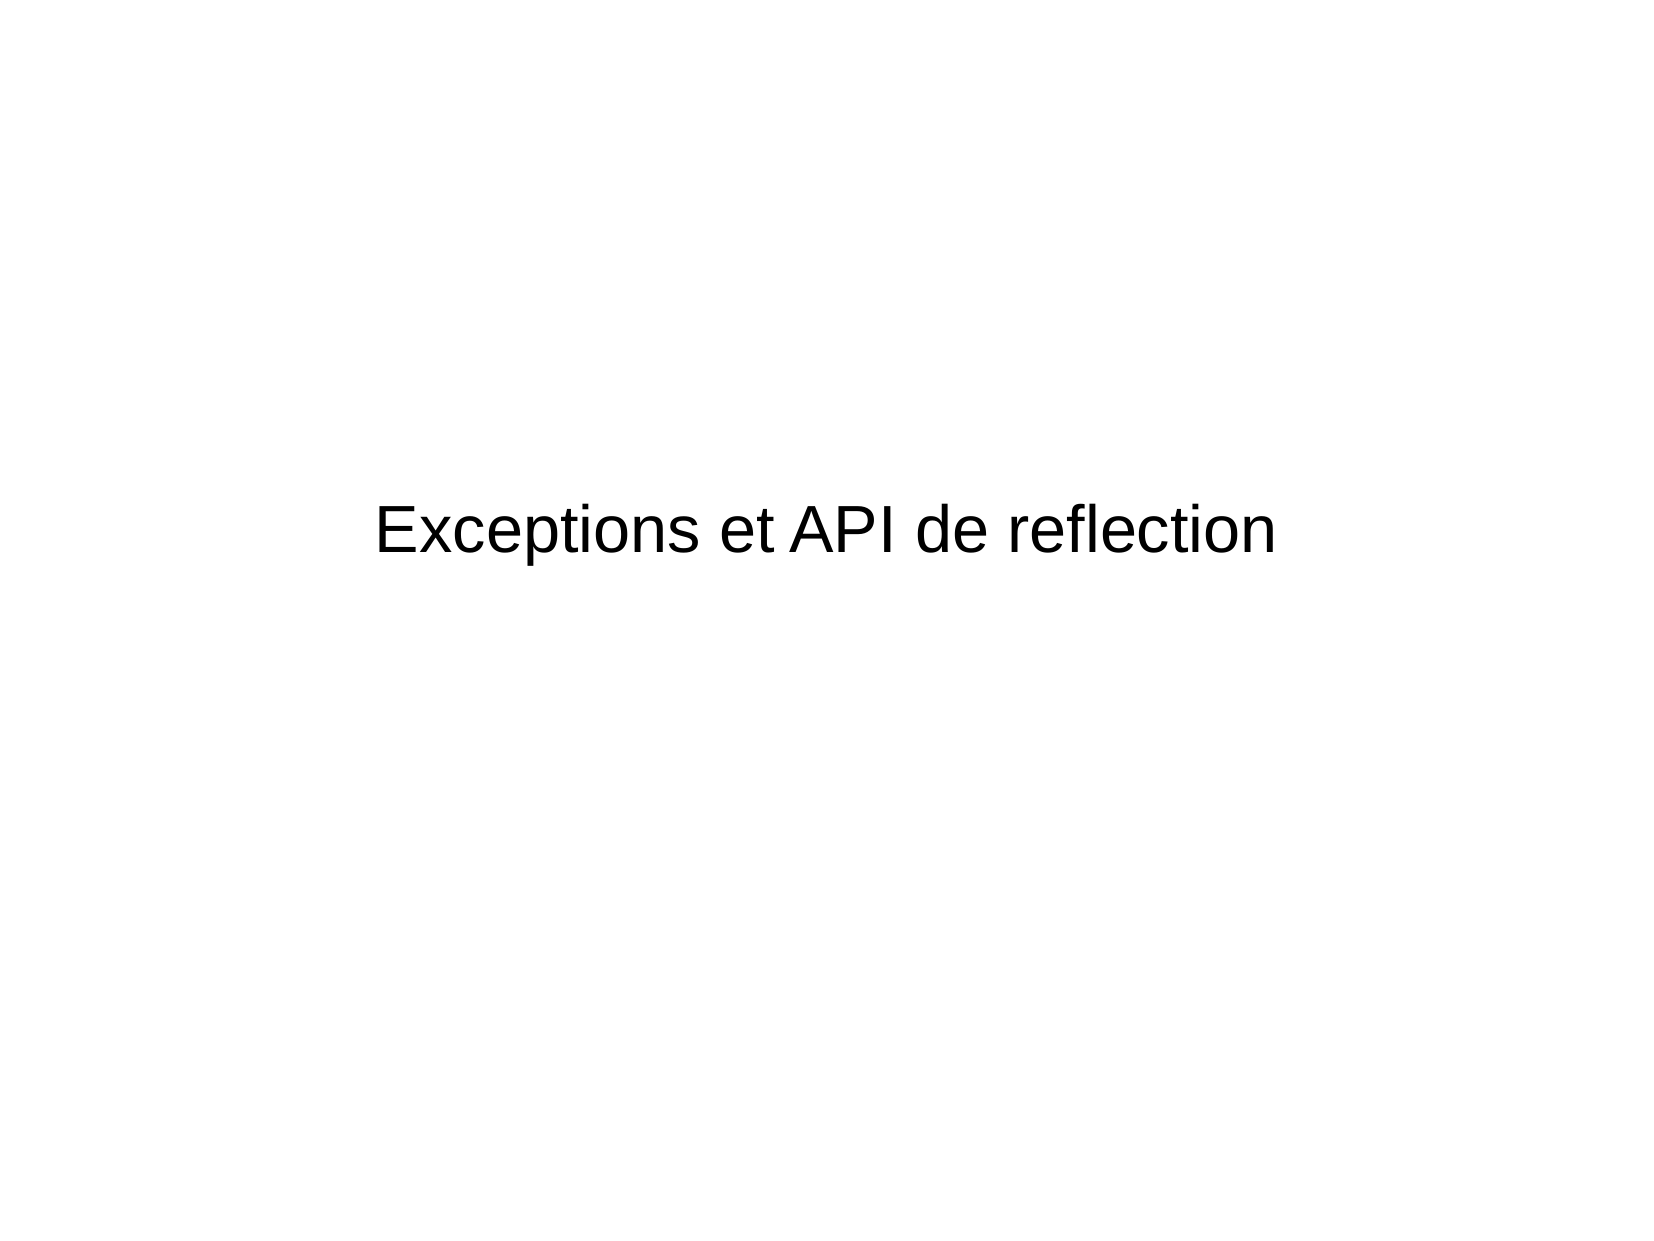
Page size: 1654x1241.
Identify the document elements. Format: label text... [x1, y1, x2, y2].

subtitle Exceptions et API de reflection [82, 49, 1571, 1010]
